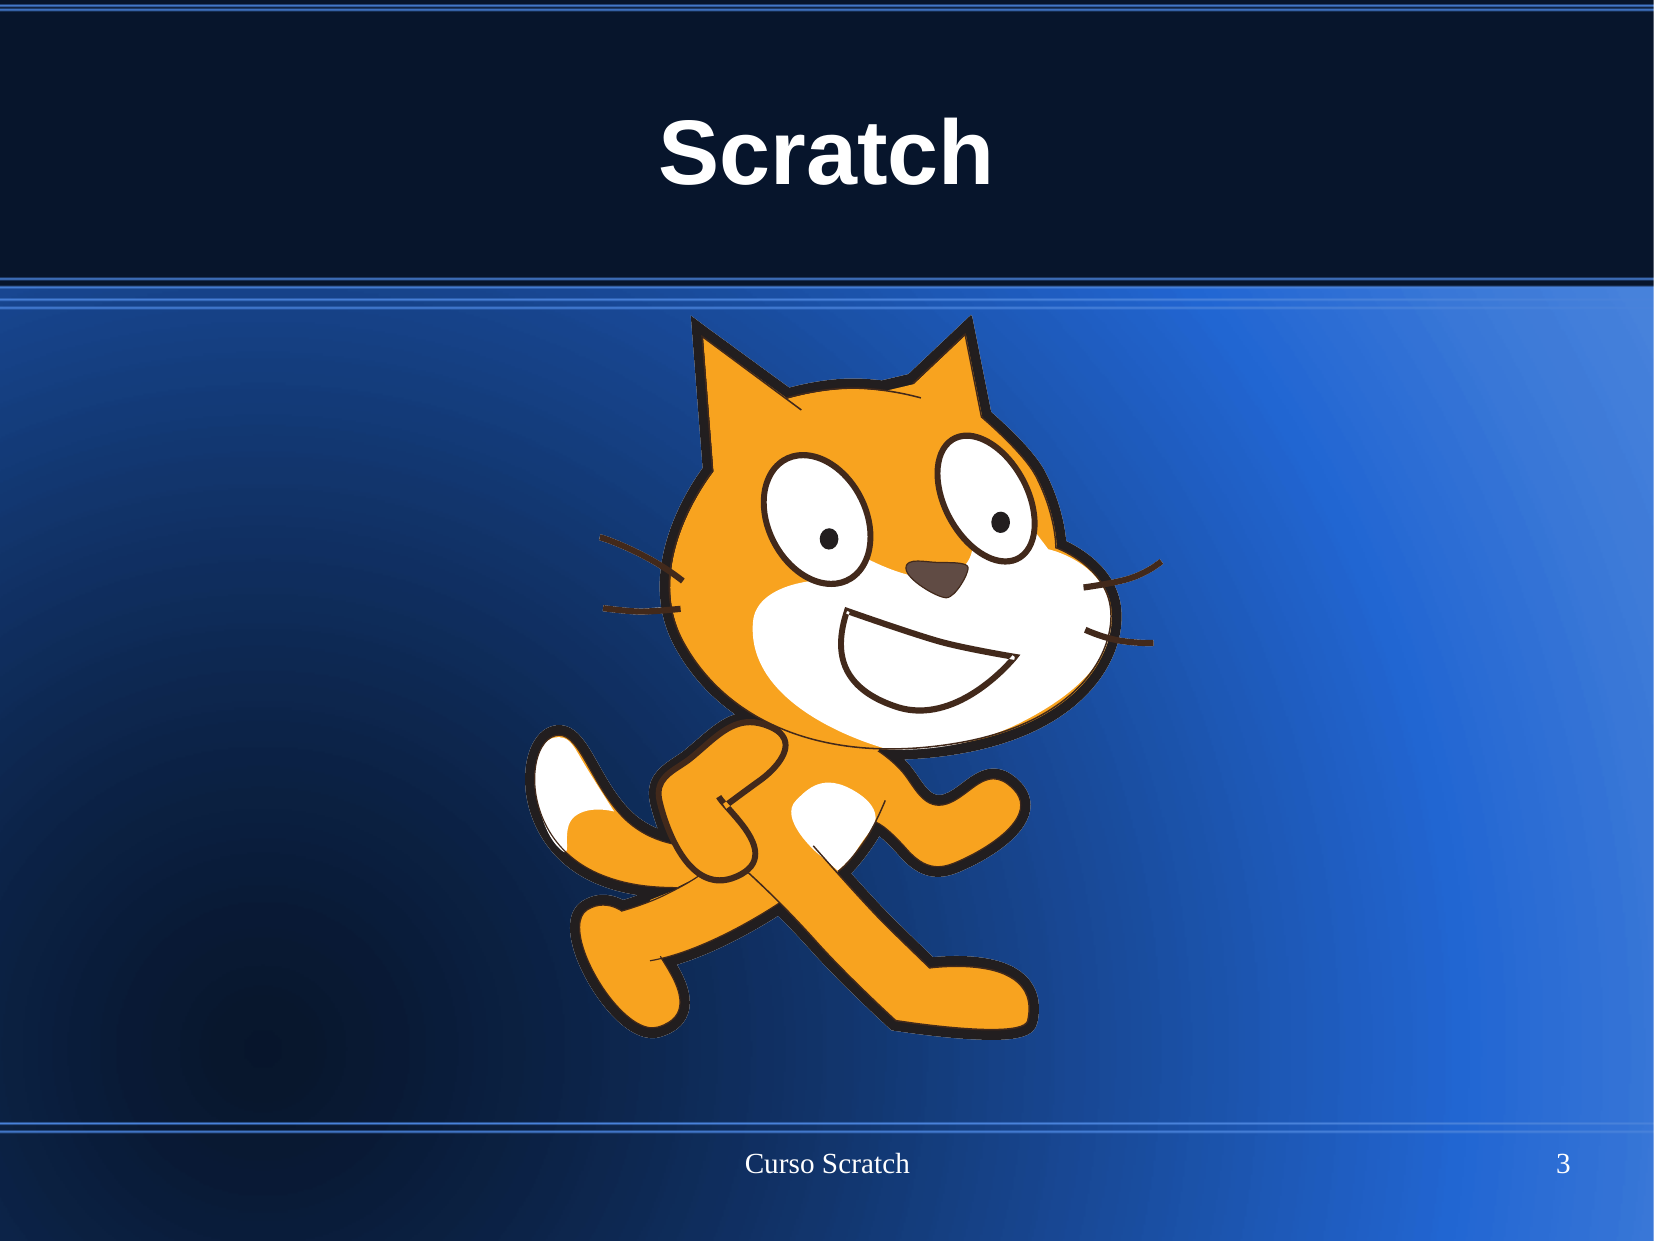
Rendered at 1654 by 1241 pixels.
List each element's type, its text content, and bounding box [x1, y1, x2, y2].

title Scratch [82, 49, 1571, 257]
picture [0, 0, 1654, 1241]
